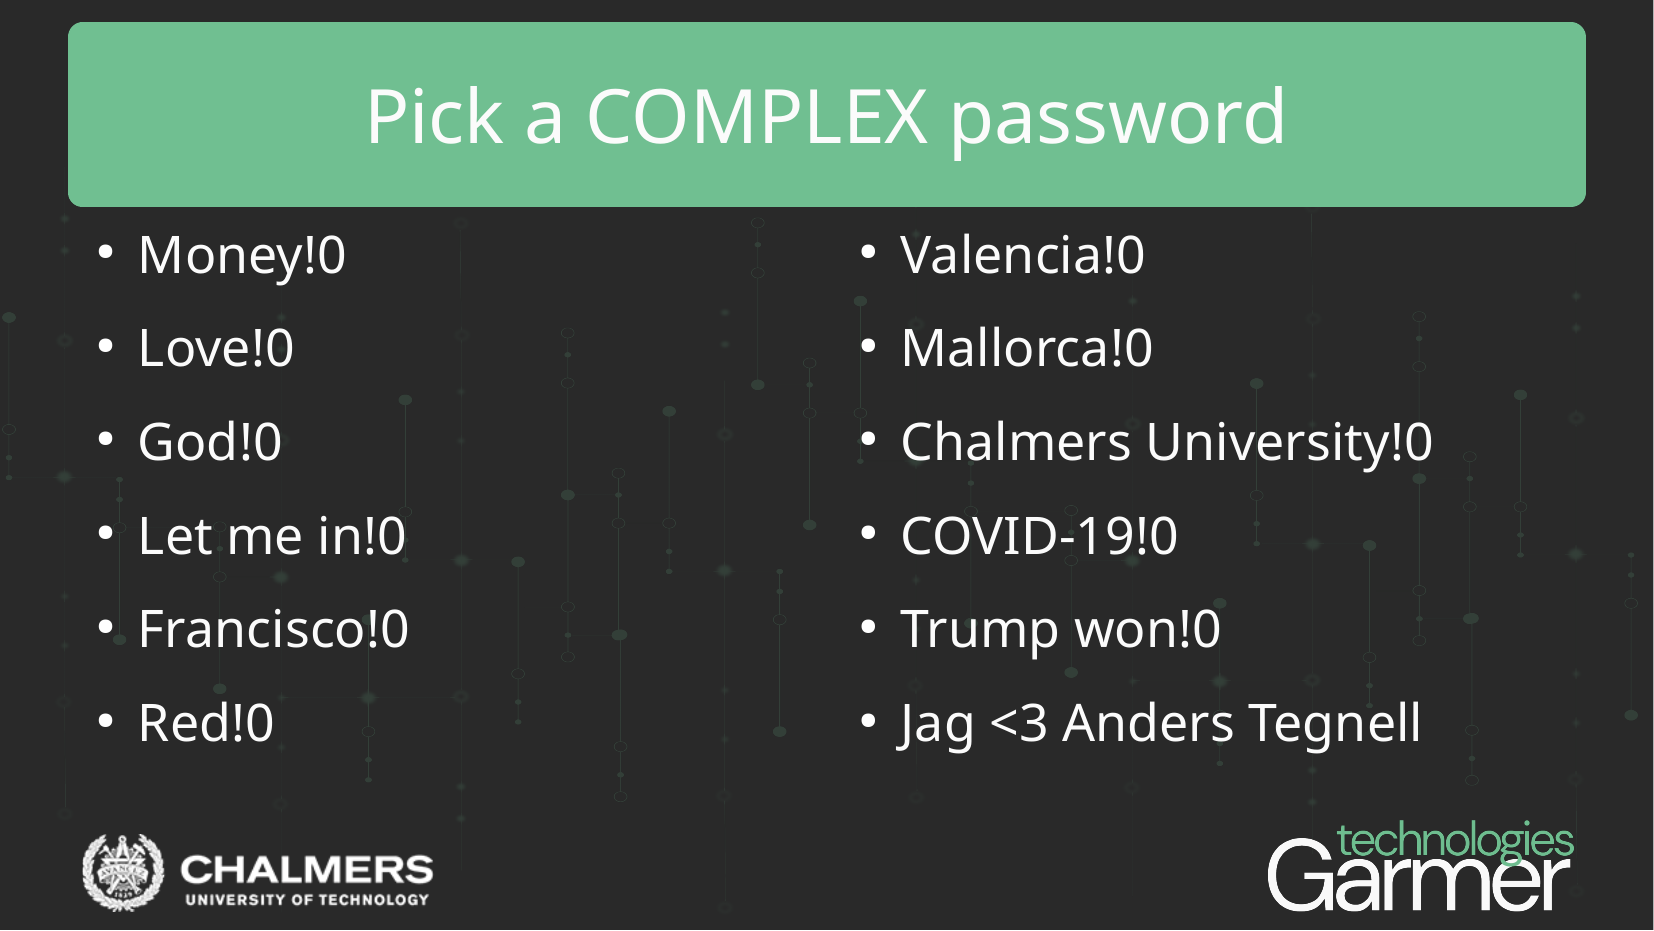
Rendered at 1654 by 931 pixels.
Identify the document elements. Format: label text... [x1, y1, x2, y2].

picture [1246, 807, 1607, 912]
picture [82, 834, 443, 912]
list Money!0 Love!0 God!0 Let me in!0 Francisco!0 Red!0 [82, 217, 809, 758]
title Pick a COMPLEX password [82, 37, 1571, 193]
list Valencia!0 Mallorca!0 Chalmers University!0 COVID-19!0 Trump won!0 Jag <3 Anders Tegnell [845, 217, 1572, 758]
